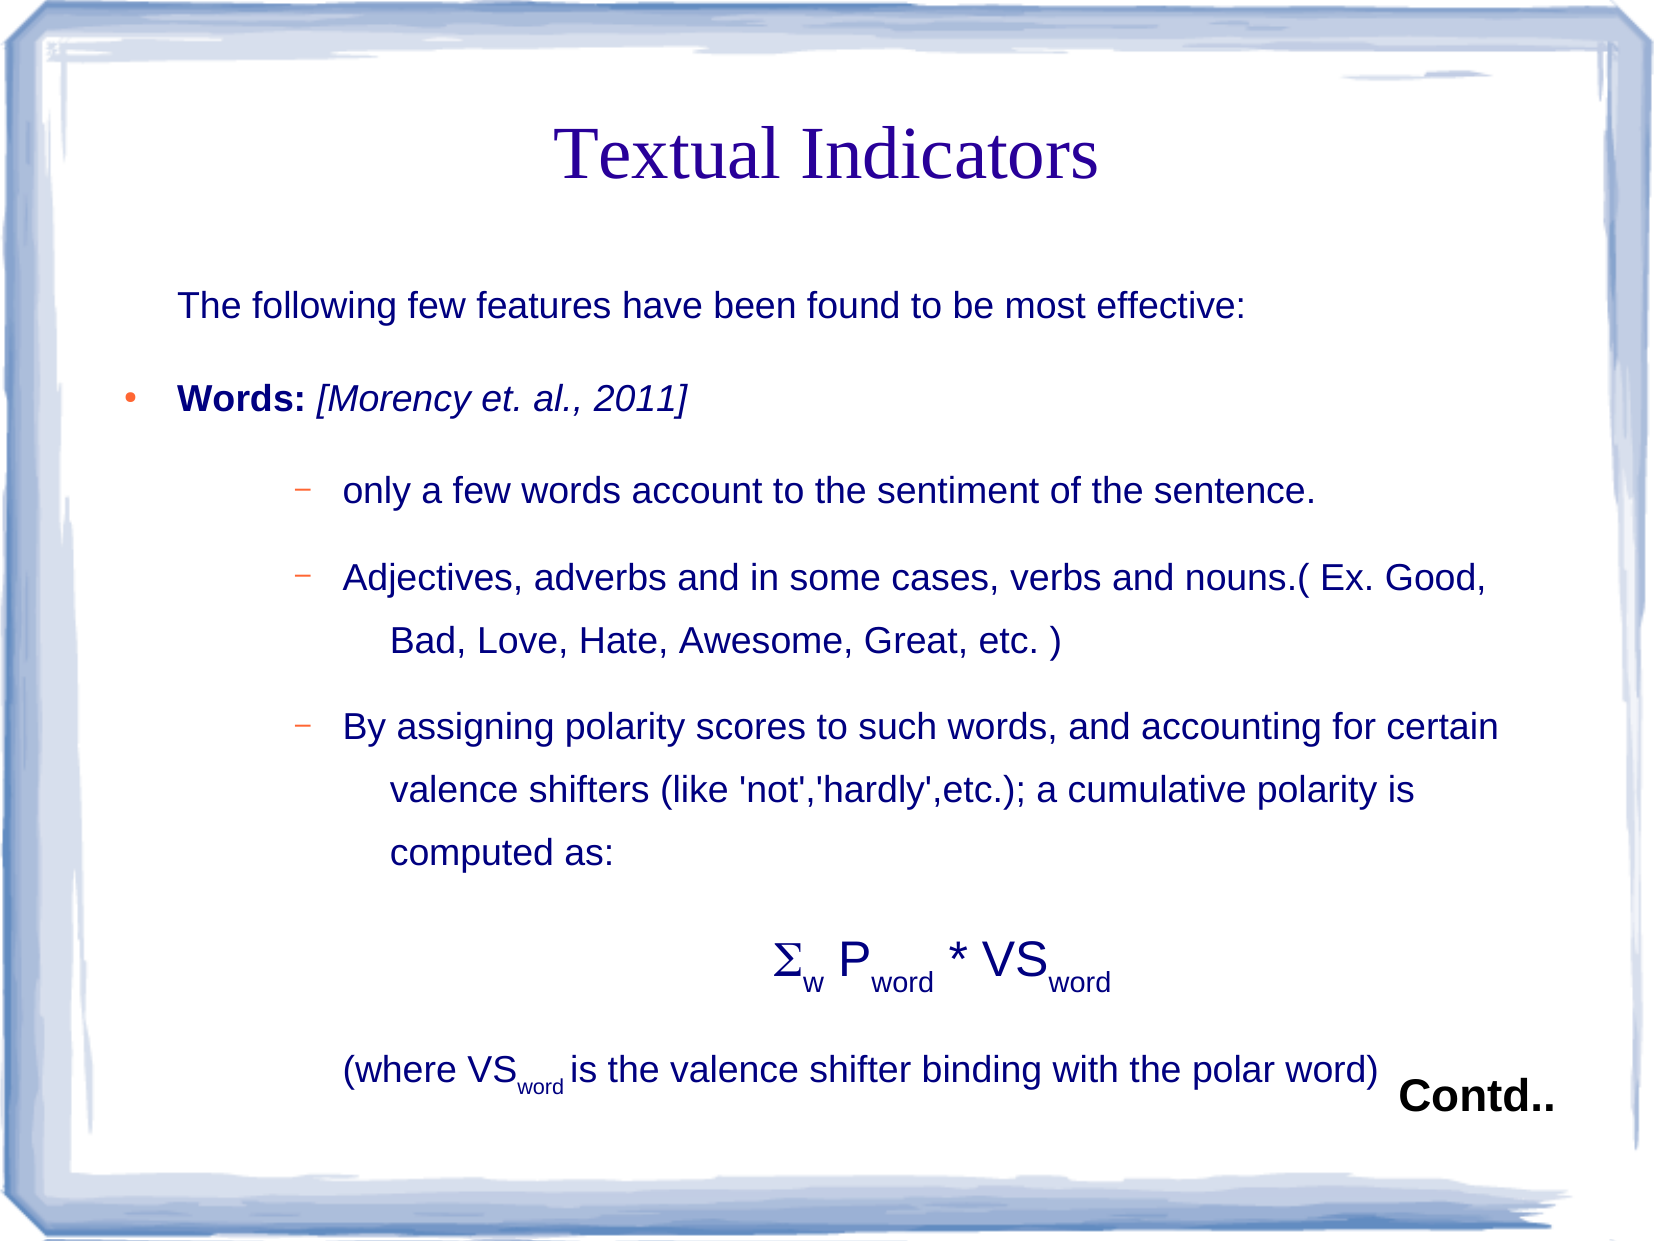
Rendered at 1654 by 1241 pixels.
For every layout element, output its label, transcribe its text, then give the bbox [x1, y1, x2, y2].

list The following few features have been found to be most effective: Words: [Morency et. al., 2011] only a few words account to the sentiment of the sentence. Adjectives, adverbs and in some cases, verbs and nouns.( Ex. Good, Bad, Love, Hate, Awesome, Great, etc. ) By assigning polarity scores to such words, and accounting for certain valence shifters (like 'not','hardly',etc.); a cumulative polarity is computed as: Sw Pword * VSword (where VSword is the valence shifter binding with the polar word) [106, 263, 1559, 1152]
picture [0, 0, 1654, 1241]
text_box Contd.. [1110, 1062, 1571, 1130]
title Textual Indicators [82, 49, 1571, 257]
